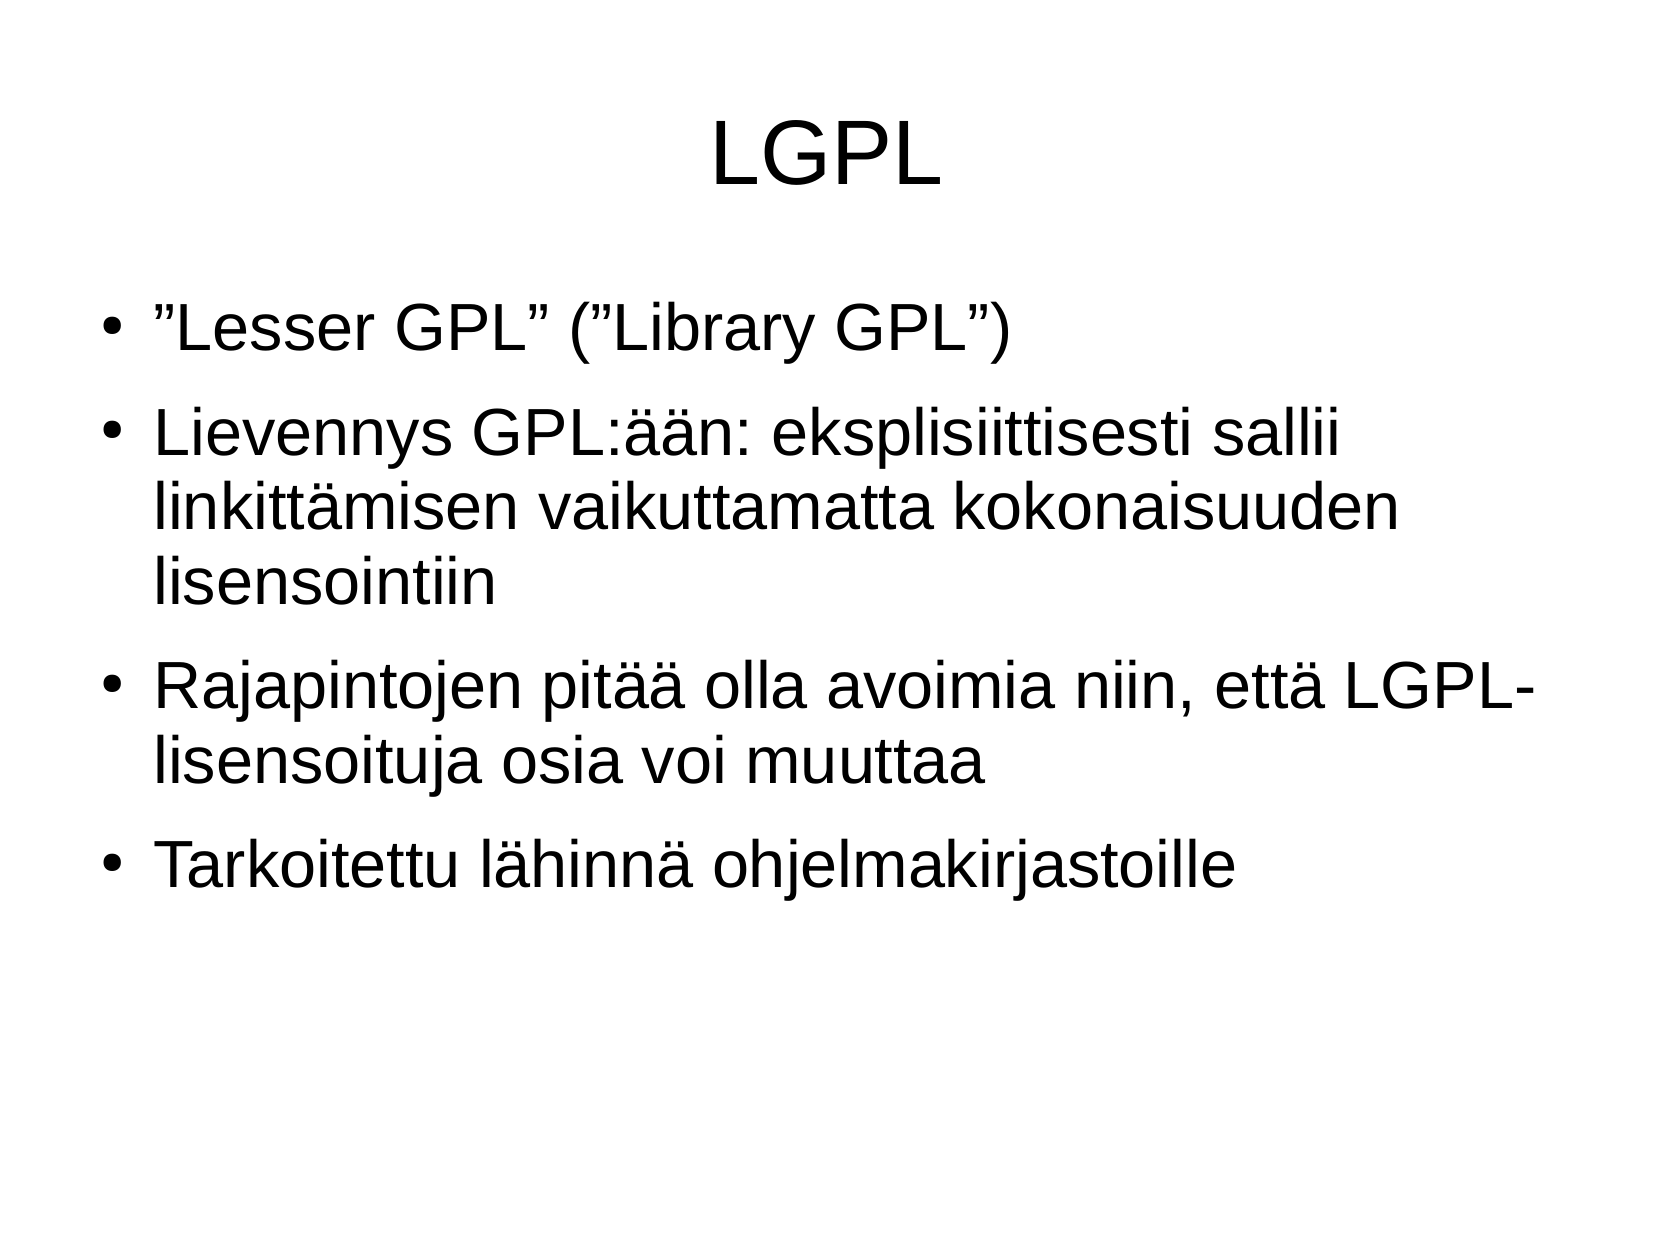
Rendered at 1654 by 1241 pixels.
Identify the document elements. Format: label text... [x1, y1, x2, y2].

list ”Lesser GPL” (”Library GPL”) Lievennys GPL:ään: eksplisiittisesti sallii linkittämisen vaikuttamatta kokonaisuuden lisensointiin Rajapintojen pitää olla avoimia niin, että LGPL-lisensoituja osia voi muuttaa Tarkoitettu lähinnä ohjelmakirjastoille [82, 290, 1571, 1010]
title LGPL [82, 49, 1571, 257]
